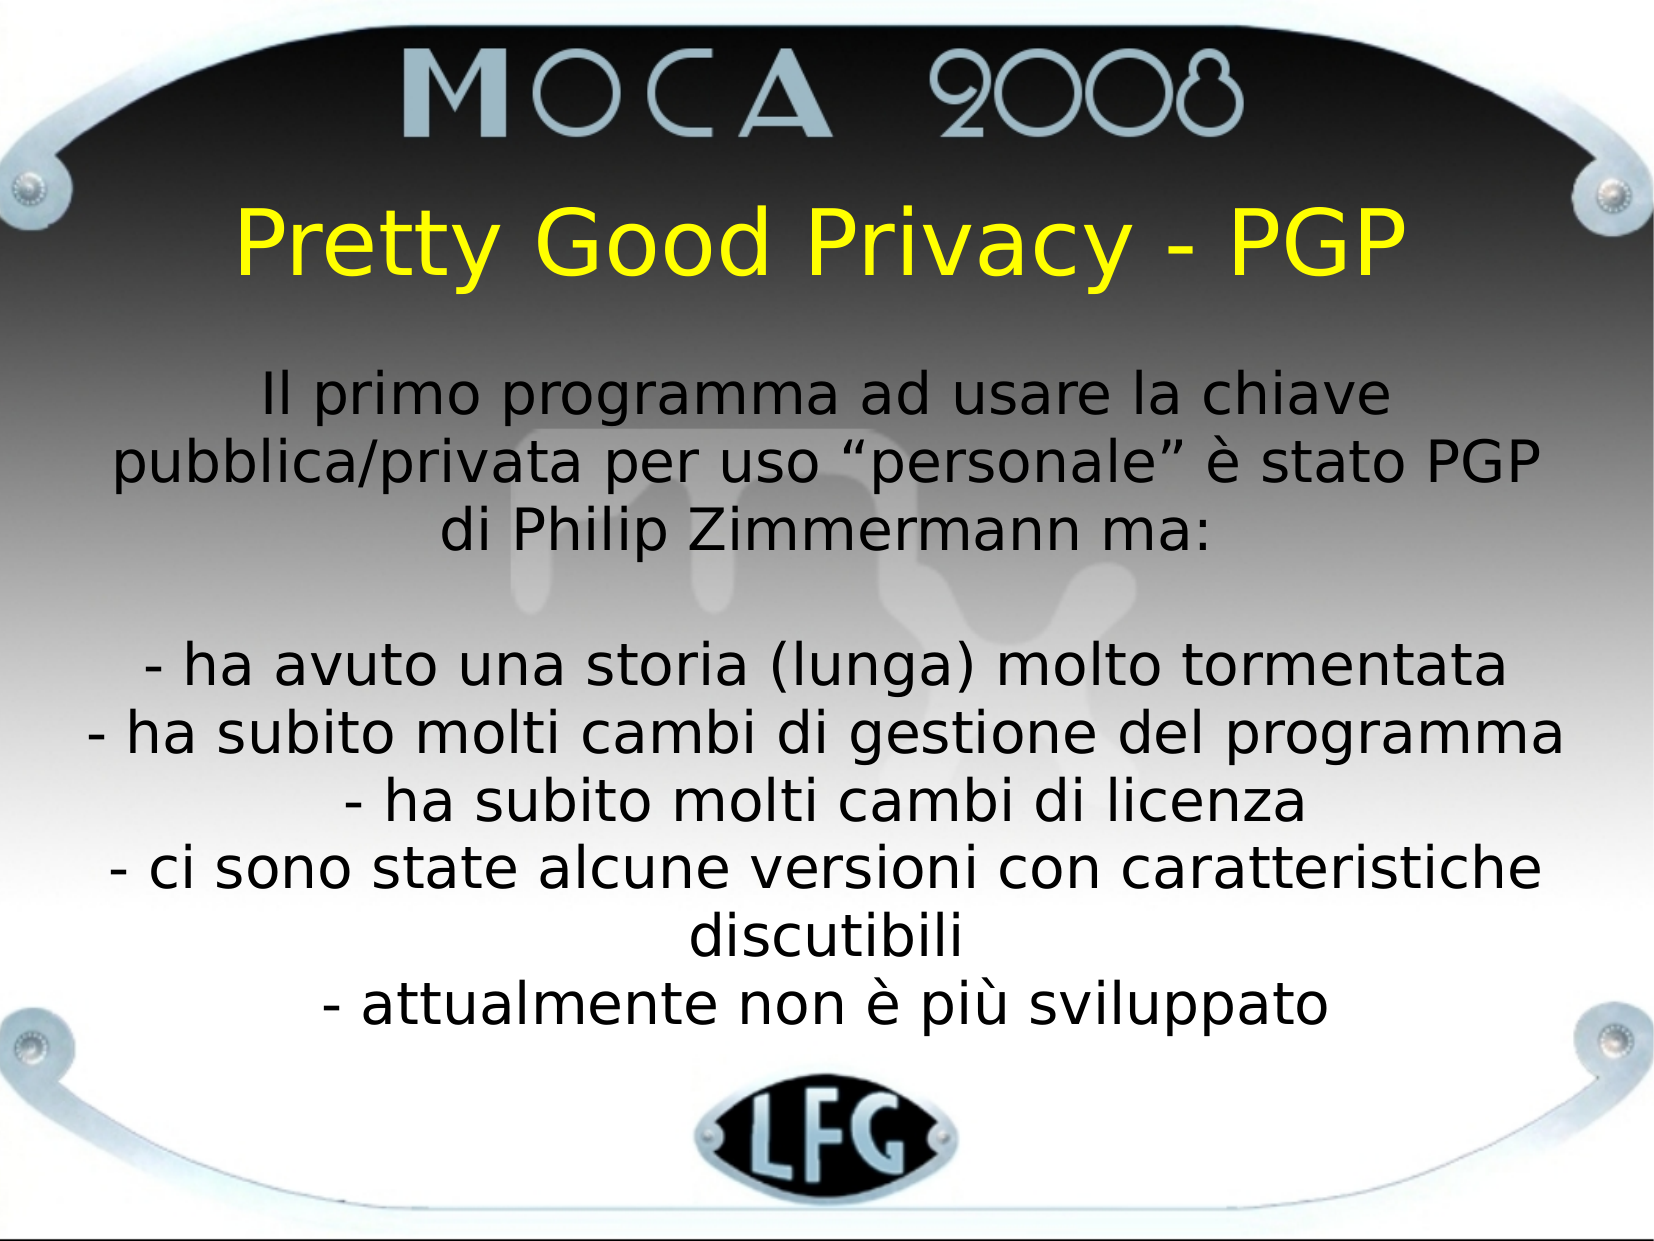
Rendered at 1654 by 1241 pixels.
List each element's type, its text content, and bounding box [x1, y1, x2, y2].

title Pretty Good Privacy - PGP [76, 147, 1565, 340]
subtitle Il primo programma ad usare la chiave pubblica/privata per uso “personale” è stato PGP di Philip Zimmermann ma: - ha avuto una storia (lunga) molto tormentata - ha subito molti cambi di gestione del programma - ha subito molti cambi di licenza - ci sono state alcune versioni con caratteristiche discutibili - attualmente non è più sviluppato [82, 297, 1571, 1102]
picture [0, 0, 1654, 1241]
